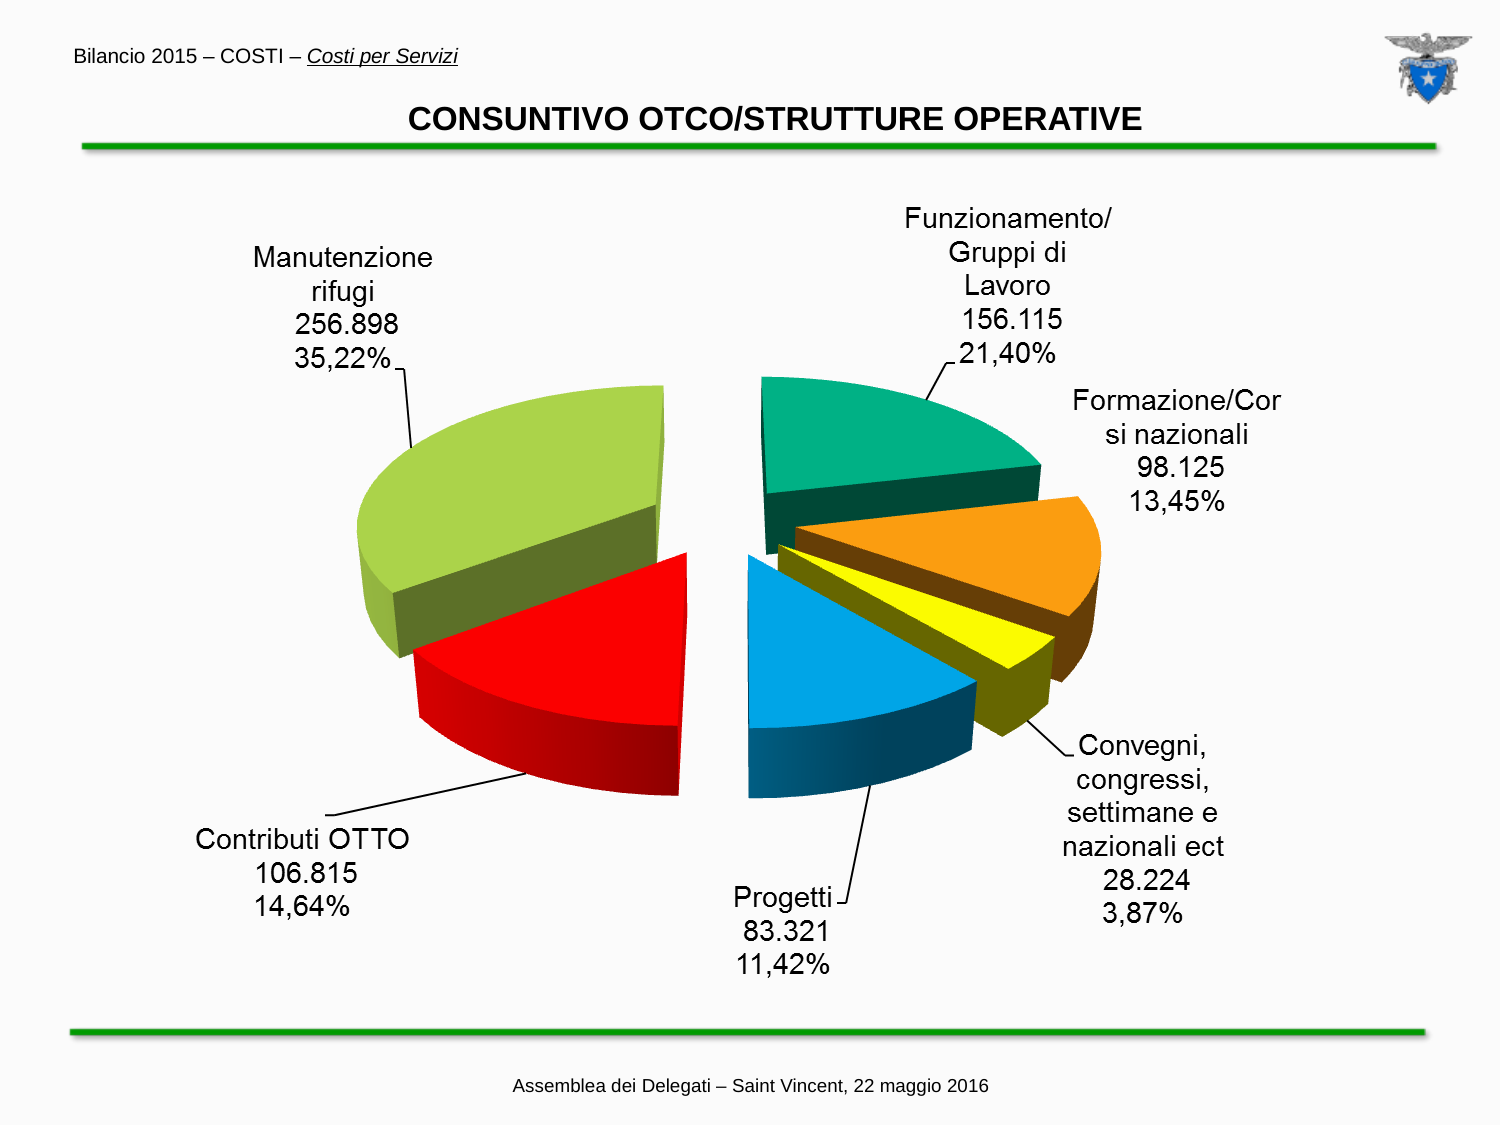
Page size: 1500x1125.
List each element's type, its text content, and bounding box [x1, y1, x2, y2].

text_box CONSUNTIVO OTCO/STRUTTURE OPERATIVE [393, 90, 1159, 145]
picture [64, 1023, 1437, 1048]
picture [181, 170, 1330, 992]
picture [76, 137, 1448, 162]
text_box Assemblea dei Delegati – Saint Vincent, 22 maggio 2016 [263, 1066, 1238, 1105]
picture [1382, 29, 1477, 112]
text_box Bilancio 2015 – COSTI – Costi per Servizi [58, 35, 504, 76]
chart [183, 172, 1333, 996]
